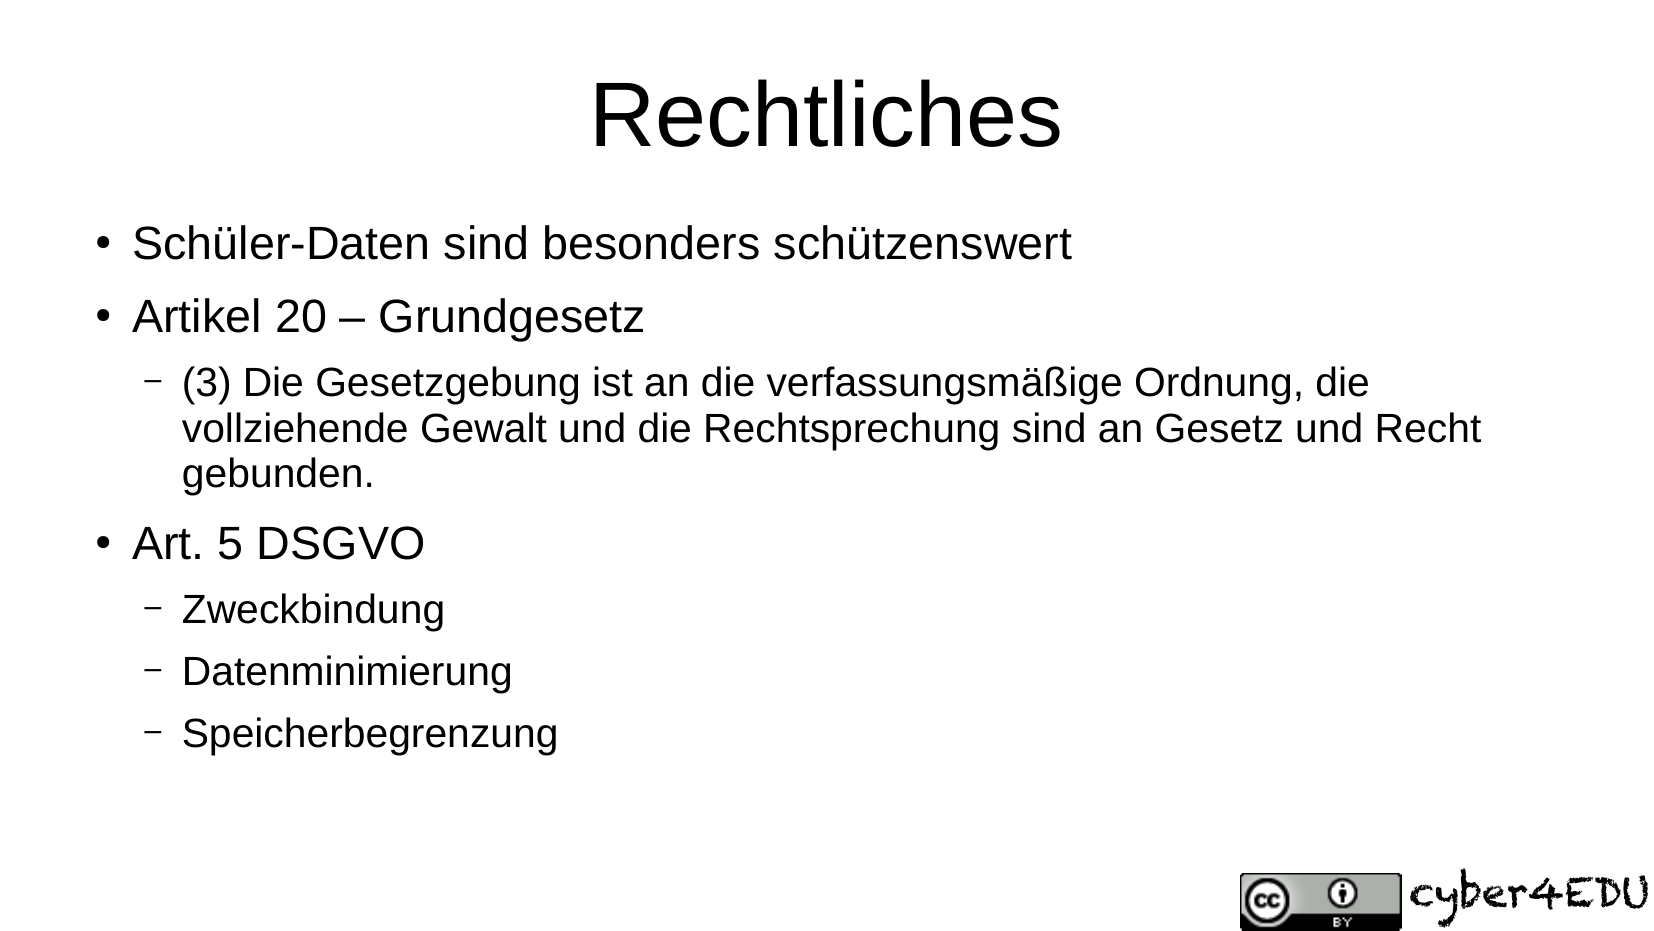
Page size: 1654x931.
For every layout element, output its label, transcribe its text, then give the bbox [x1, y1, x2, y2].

picture [1240, 873, 1402, 931]
picture [1410, 868, 1648, 928]
list Schüler-Daten sind besonders schützenswert Artikel 20 – Grundgesetz (3) Die Gesetzgebung ist an die verfassungsmäßige Ordnung, die vollziehende Gewalt und die Rechtsprechung sind an Gesetz und Recht gebunden. Art. 5 DSGVO Zweckbindung Datenminimierung Speicherbegrenzung [82, 217, 1571, 758]
title Rechtliches [82, 37, 1571, 193]
